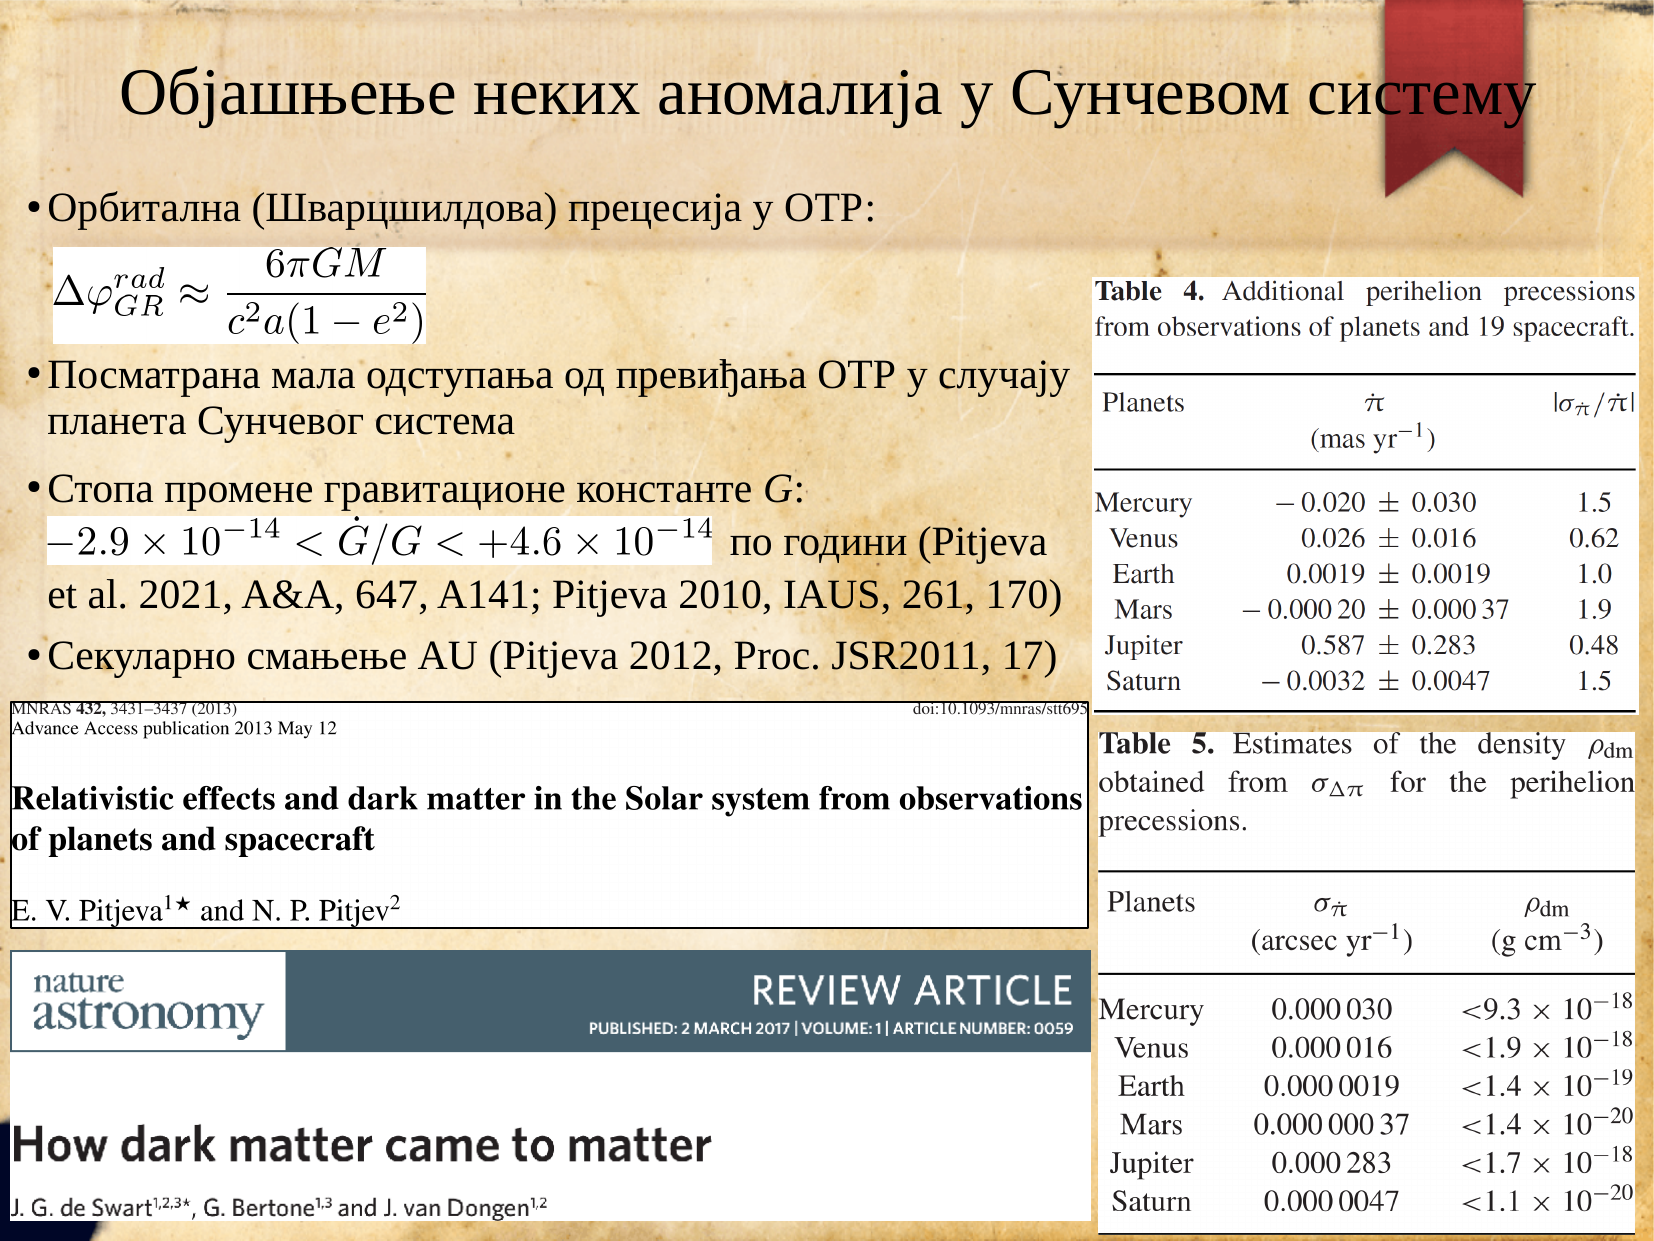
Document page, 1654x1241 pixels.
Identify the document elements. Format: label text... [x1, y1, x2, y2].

picture [0, 0, 1654, 1241]
text_box Орбитална (Шварцшилдова) прецесија у ОТР: Посматрана мала одступања од превиђања ОТР у случају планета Сунчевог система Стопа промене гравитационе константе G: по години (Pitjeva et al. 2021, A&A, 647, A141; Pitjeva 2010, IAUS, 261, 170) Секуларно смањење AU (Pitjeva 2012, Proc. JSR2011, 17) [11, 177, 1093, 687]
title Објашњење неких аномалија у Сунчевом систему [64, 55, 1594, 151]
